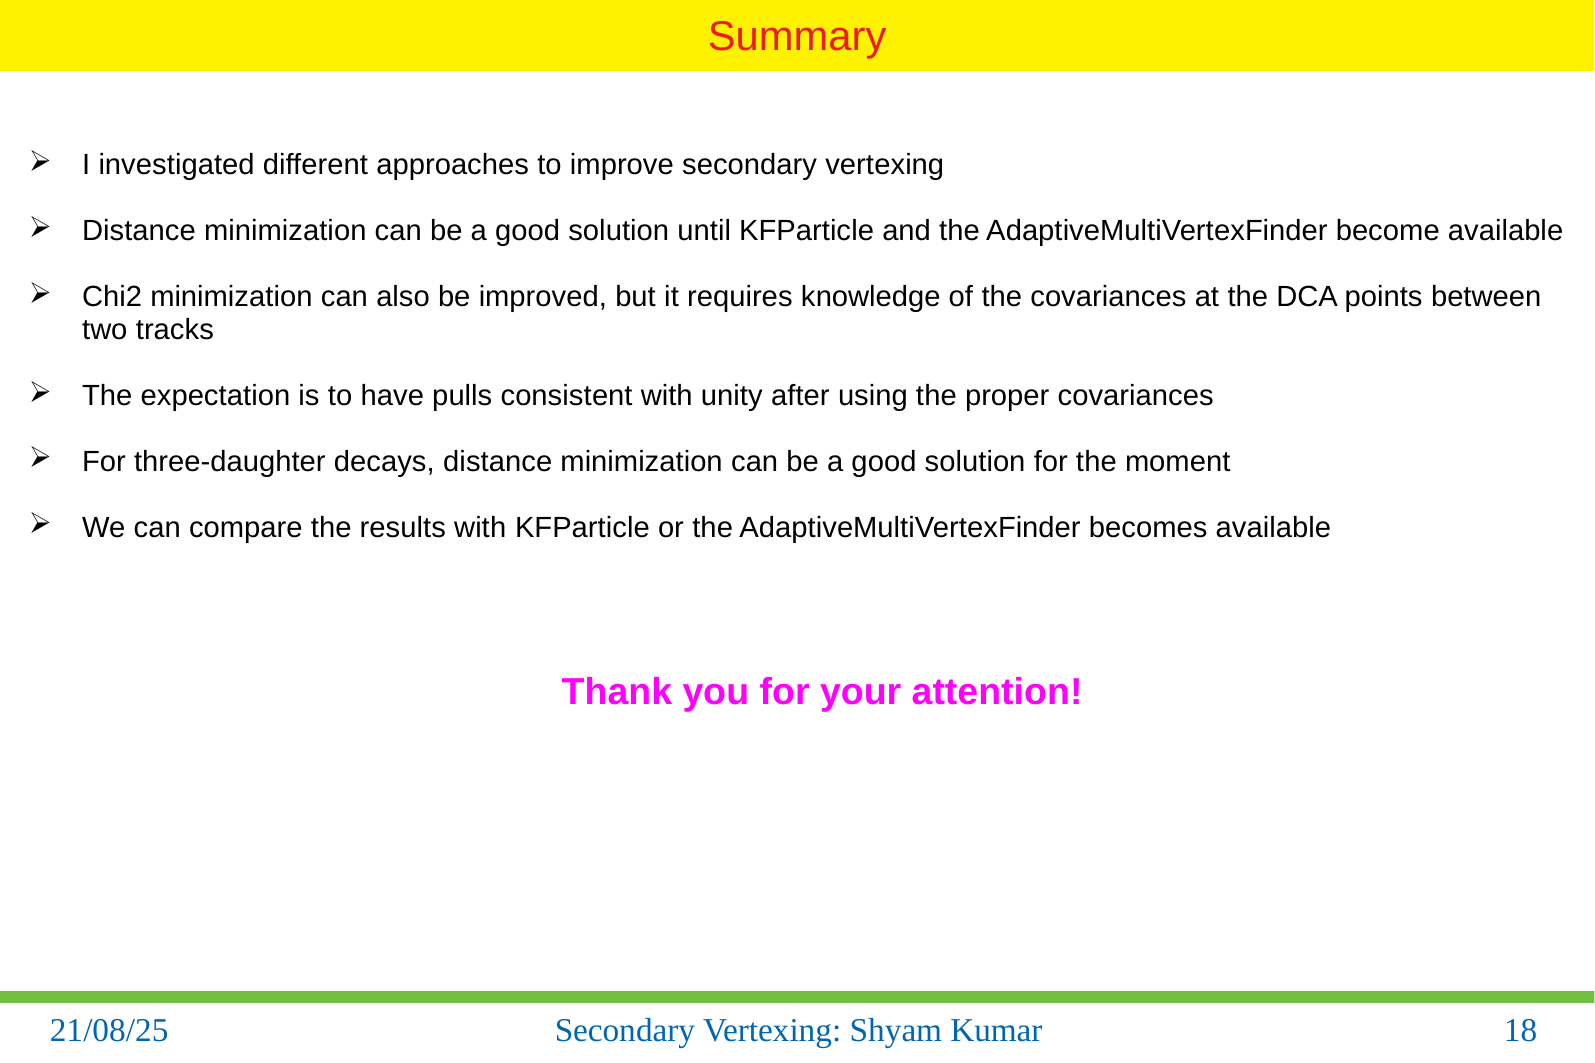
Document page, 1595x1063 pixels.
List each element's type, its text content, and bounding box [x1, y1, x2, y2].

text_box Thank you for your attention! [546, 662, 1111, 762]
list I investigated different approaches to improve secondary vertexing Distance minimization can be a good solution until KFParticle and the AdaptiveMultiVertexFinder become available Chi2 minimization can also be improved, but it requires knowledge of the covariances at the DCA points between two tracks The expectation is to have pulls consistent with unity after using the proper covariances For three-daughter decays, distance minimization can be a good solution for the moment We can compare the results with KFParticle or the AdaptiveMultiVertexFinder becomes available [11, 148, 1583, 986]
title Summary [0, 0, 1595, 71]
